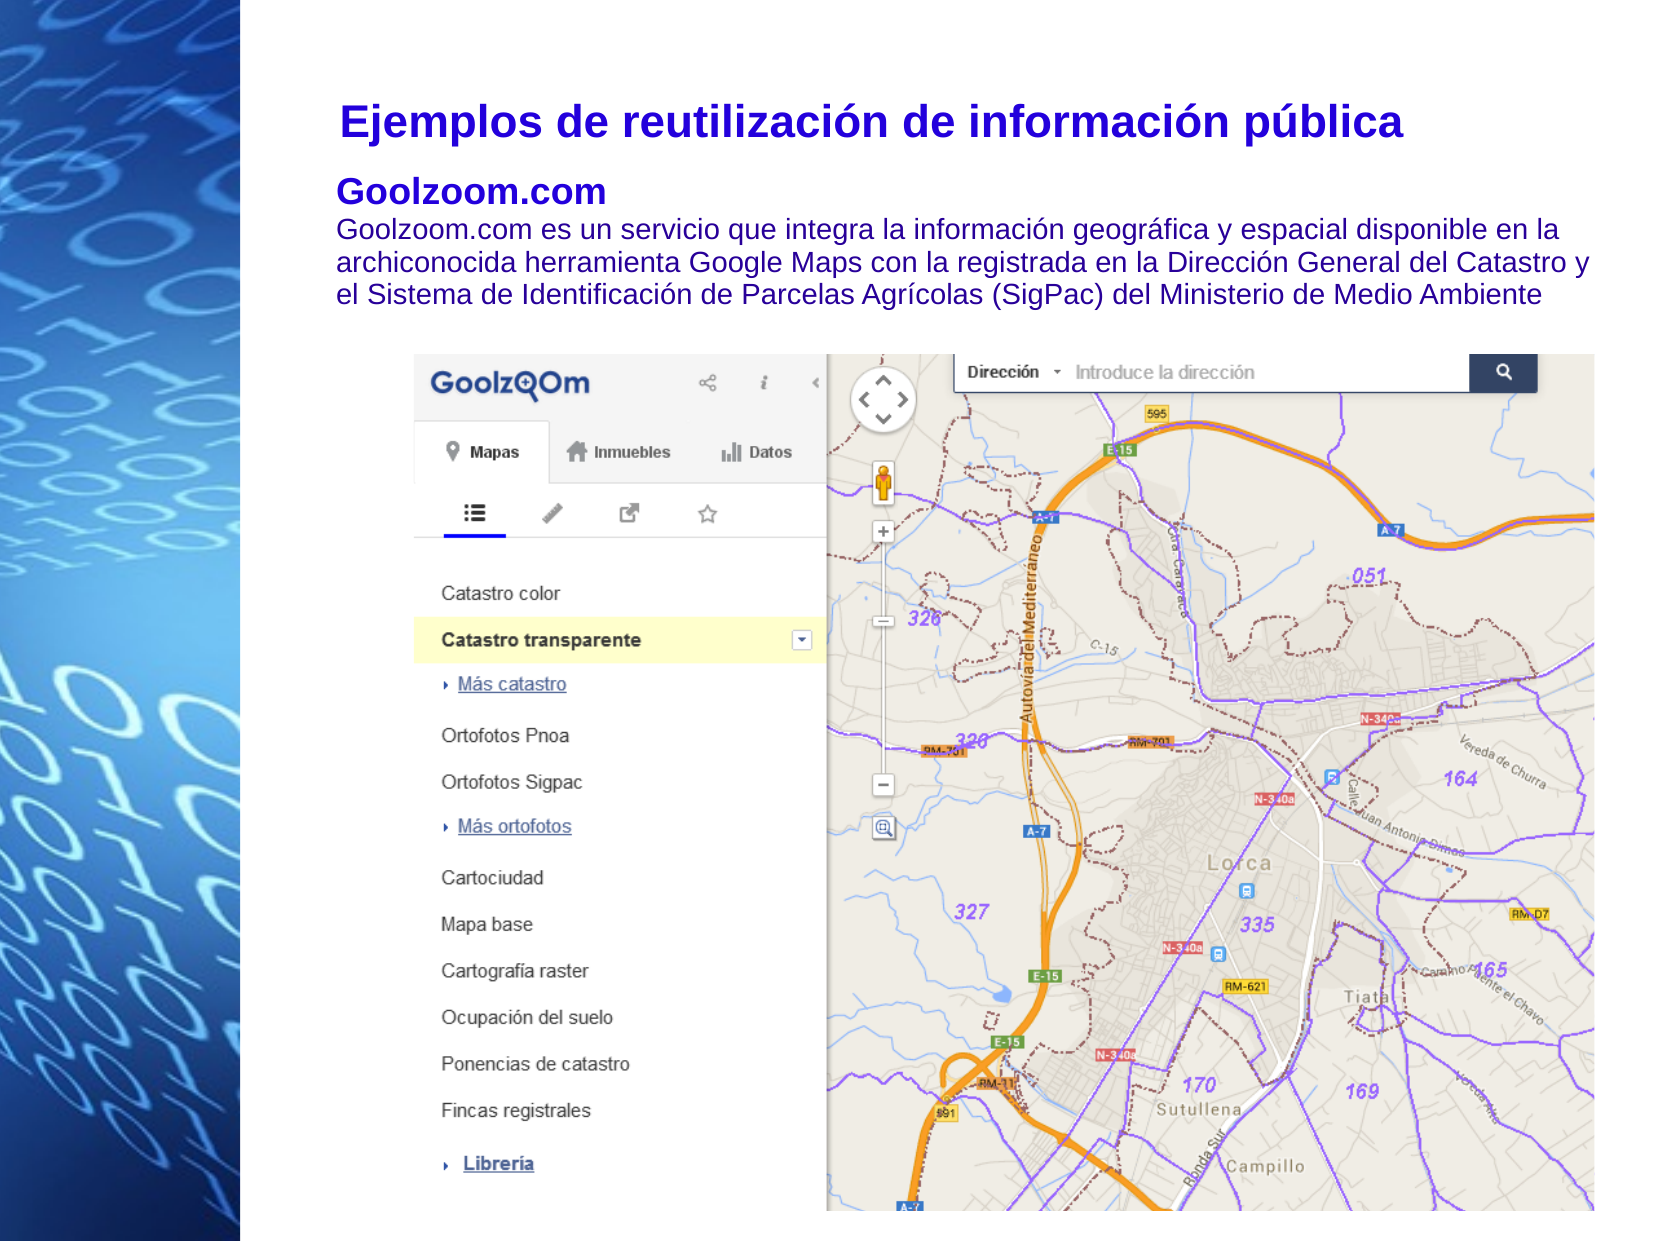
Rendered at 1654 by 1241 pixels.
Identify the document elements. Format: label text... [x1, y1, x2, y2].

picture [413, 354, 1595, 1211]
picture [0, 0, 241, 1241]
text_box Goolzoom.com Goolzoom.com es un servicio que integra la información geográfica y espacial disponible en la archiconocida herramienta Google Maps con la registrada en la Dirección General del Catastro y el Sistema de Identificación de Parcelas Agrícolas (SigPac) del Ministerio de Medio Ambiente [321, 163, 1613, 427]
text_box Ejemplos de reutilización de información pública [324, 88, 1420, 163]
